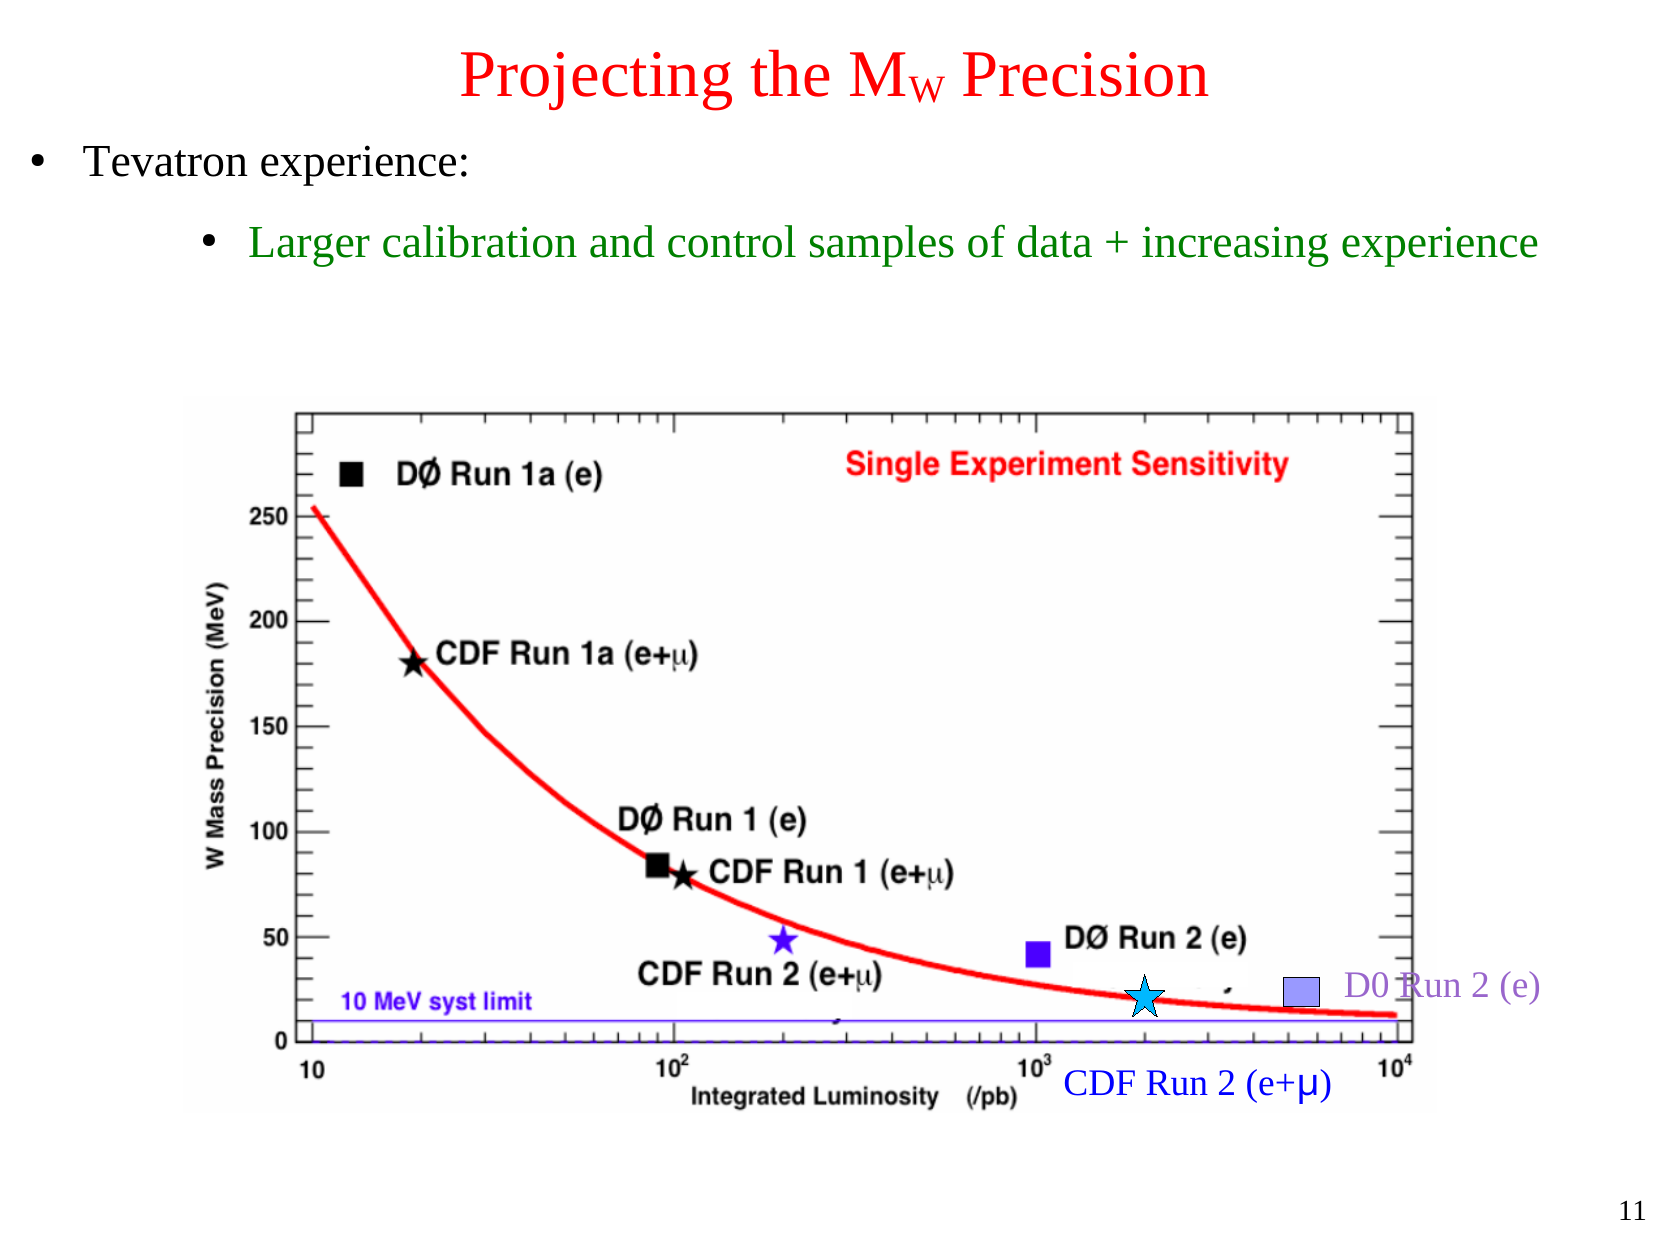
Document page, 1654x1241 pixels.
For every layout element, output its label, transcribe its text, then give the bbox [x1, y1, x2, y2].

text_box D0 Run 2 (e) [1343, 963, 1613, 1009]
text_box [1283, 977, 1320, 1007]
title Projecting the MW Precision [128, 5, 1541, 55]
text_box [1124, 974, 1165, 1017]
list Tevatron experience: Larger calibration and control samples of data + increasing experience [11, 55, 1647, 838]
text_box CDF Run 2 (e+μ) [1063, 1055, 1332, 1100]
picture [167, 377, 1444, 1122]
